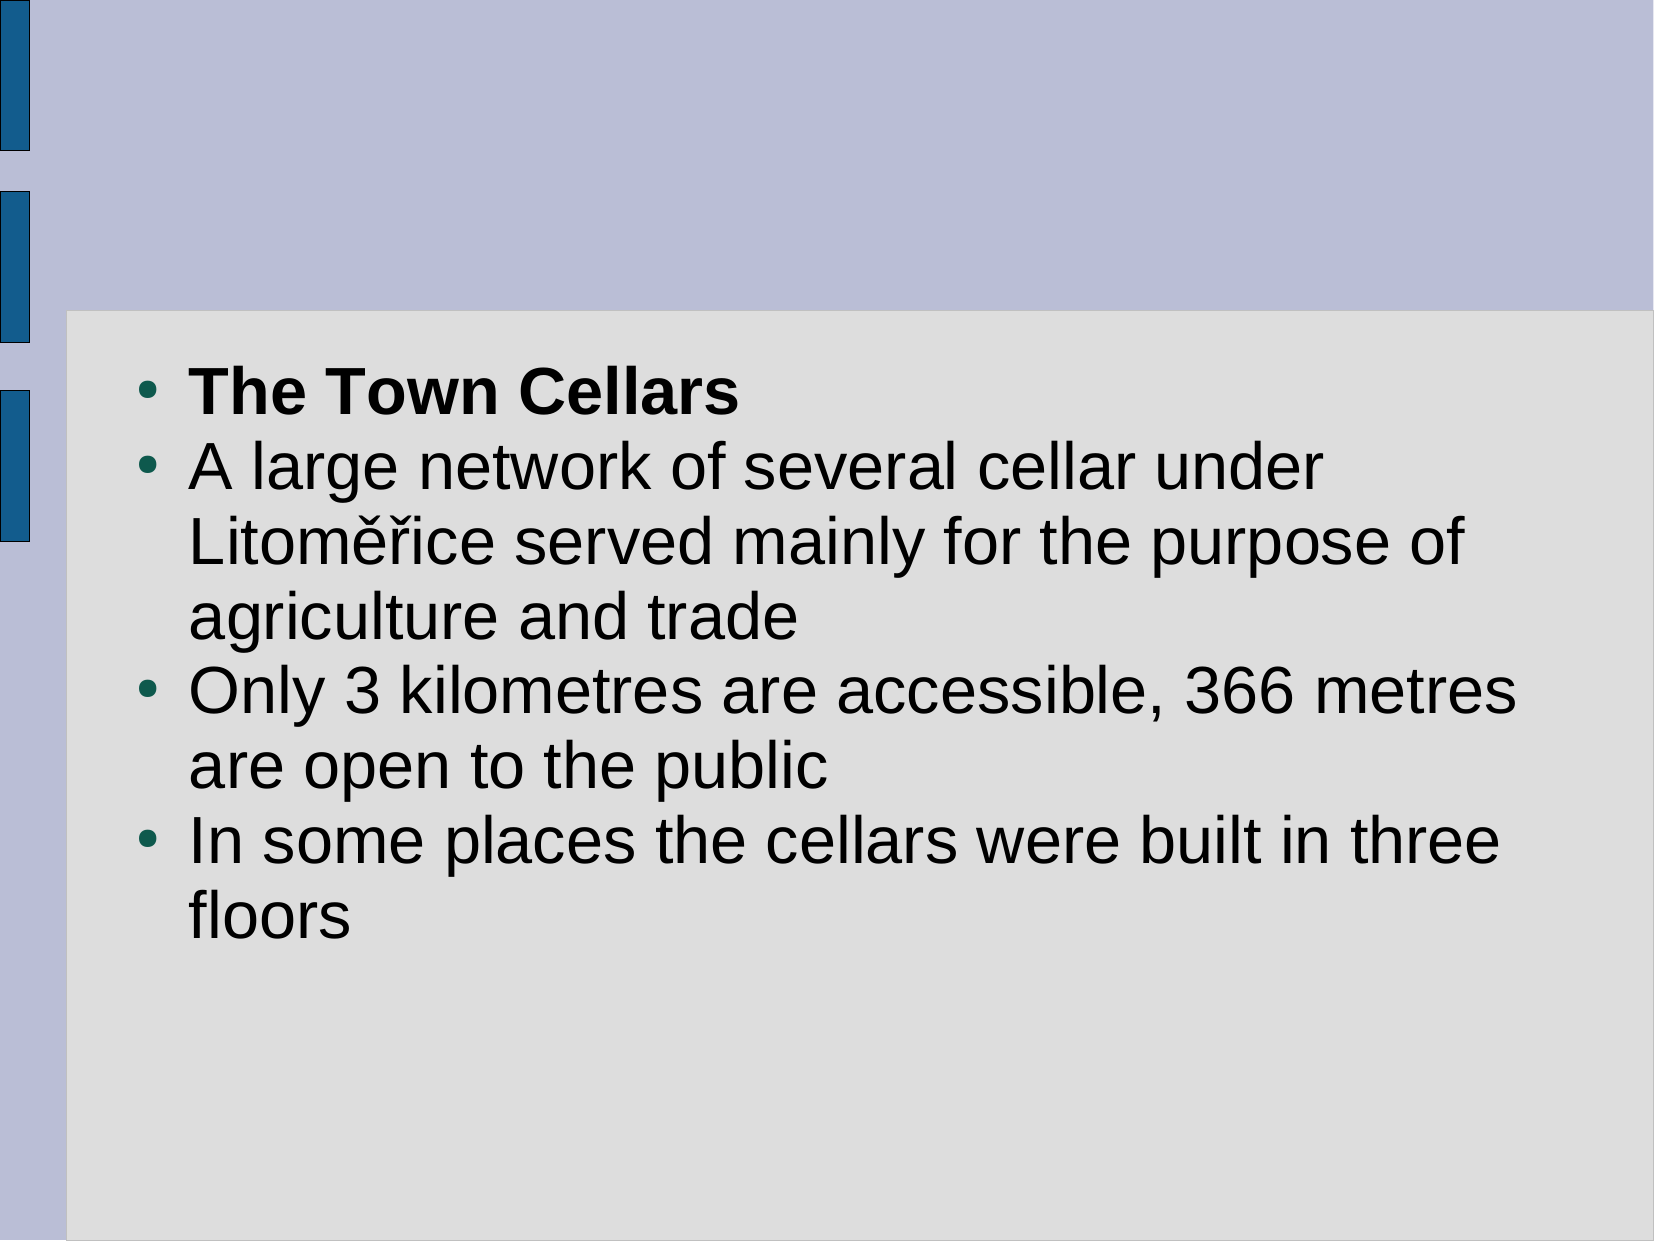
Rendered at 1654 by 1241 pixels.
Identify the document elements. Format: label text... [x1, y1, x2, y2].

list The Town Cellars A large network of several cellar under Litoměřice served mainly for the purpose of agriculture and trade Only 3 kilometres are accessible, 366 metres are open to the public In some places the cellars were built in three floors [118, 354, 1531, 1136]
